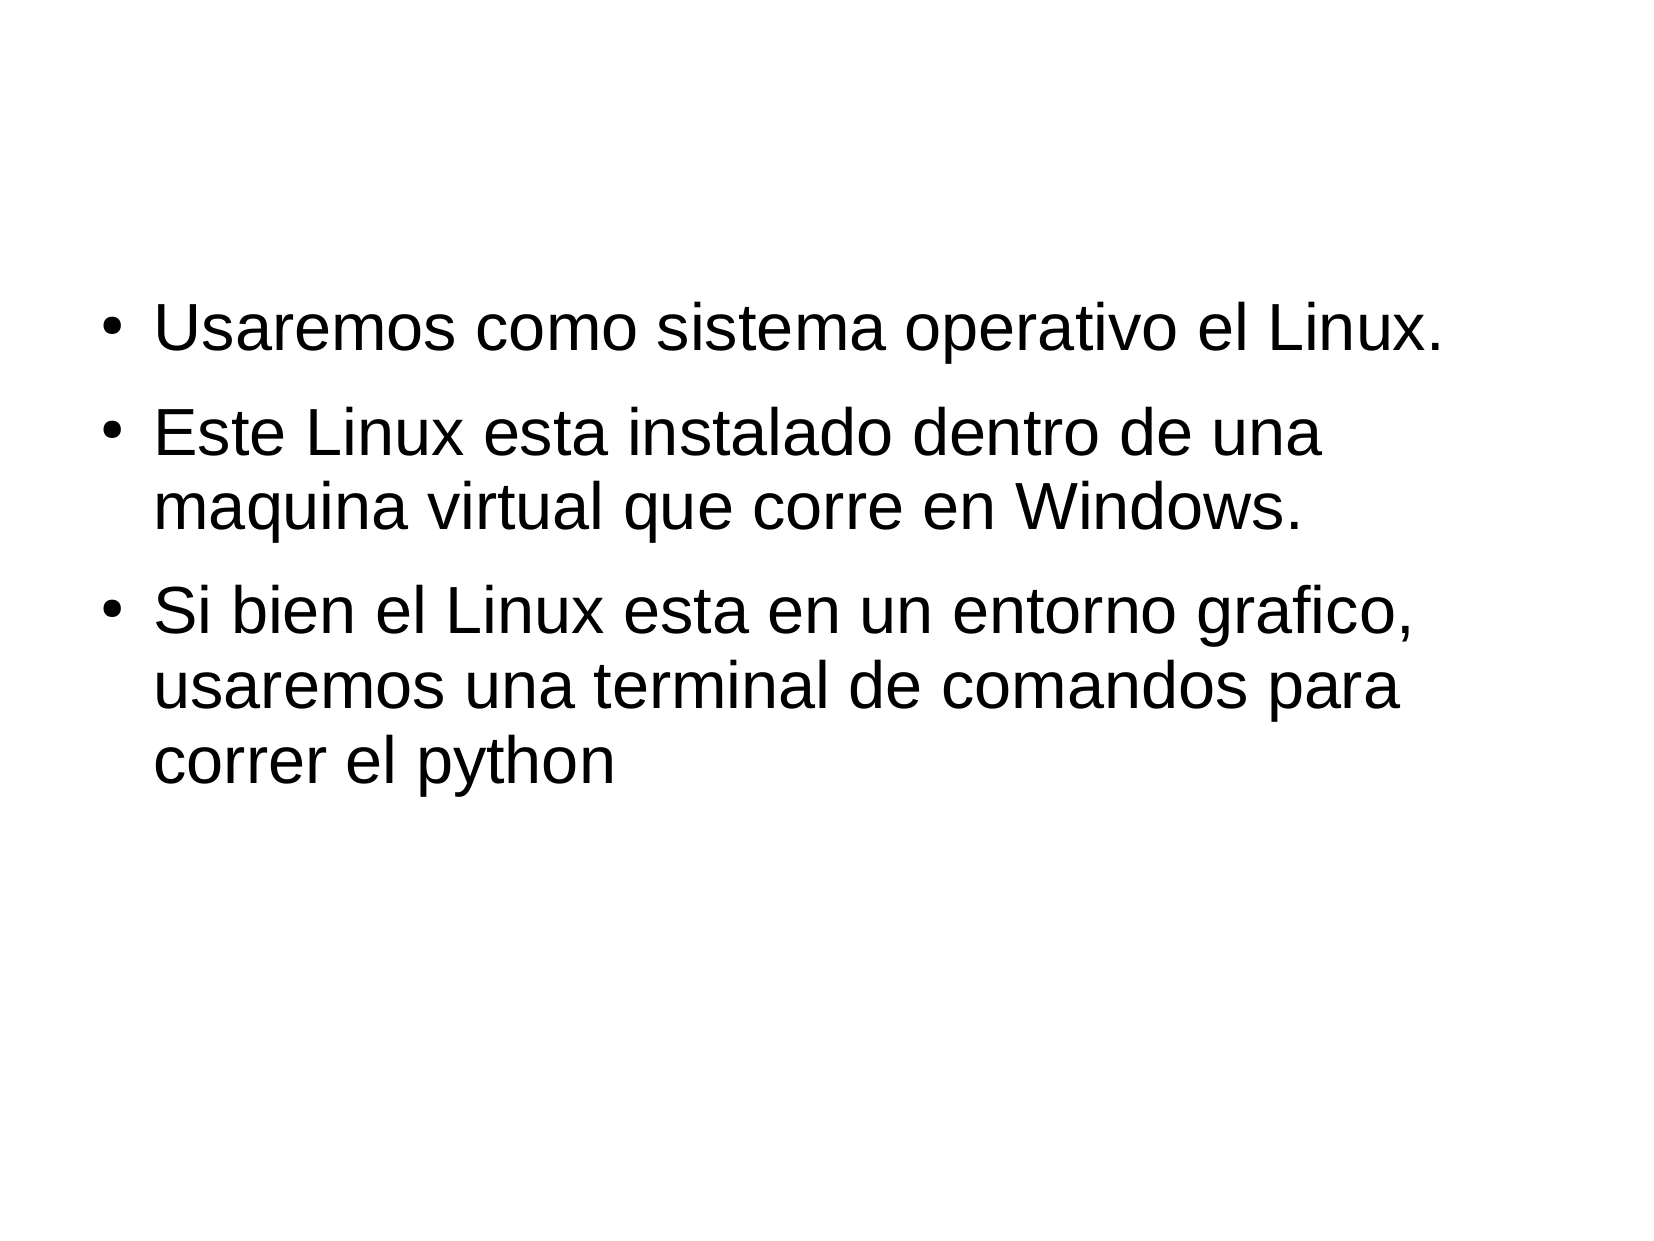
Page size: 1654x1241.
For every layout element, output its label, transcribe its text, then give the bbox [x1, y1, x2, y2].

list Usaremos como sistema operativo el Linux. Este Linux esta instalado dentro de una maquina virtual que corre en Windows. Si bien el Linux esta en un entorno grafico, usaremos una terminal de comandos para correr el python [82, 290, 1571, 1010]
